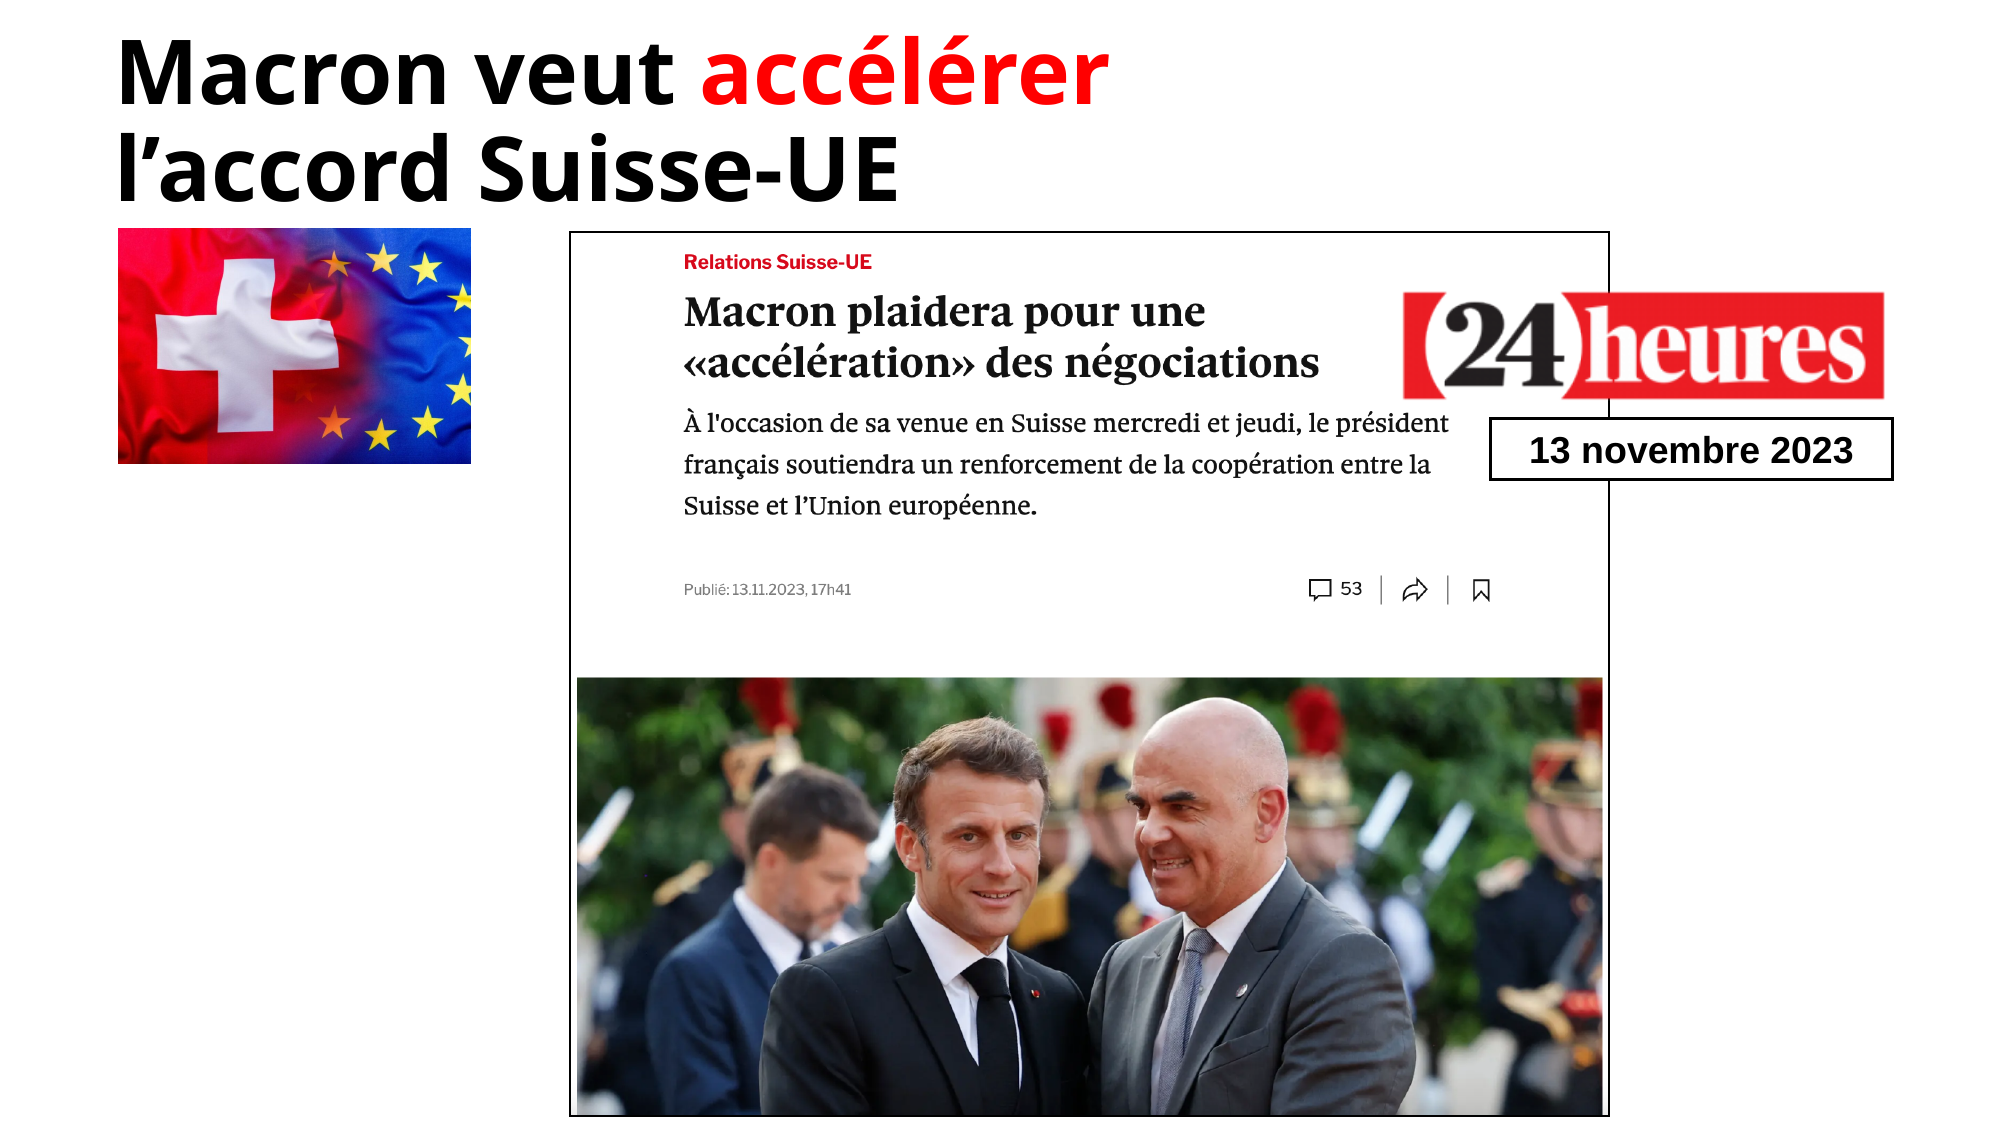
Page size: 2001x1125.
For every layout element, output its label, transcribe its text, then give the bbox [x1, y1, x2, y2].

title Macron veut accélérer l’accord Suisse-UE [99, 14, 1825, 233]
picture [118, 228, 471, 464]
picture [570, 154, 1933, 1116]
